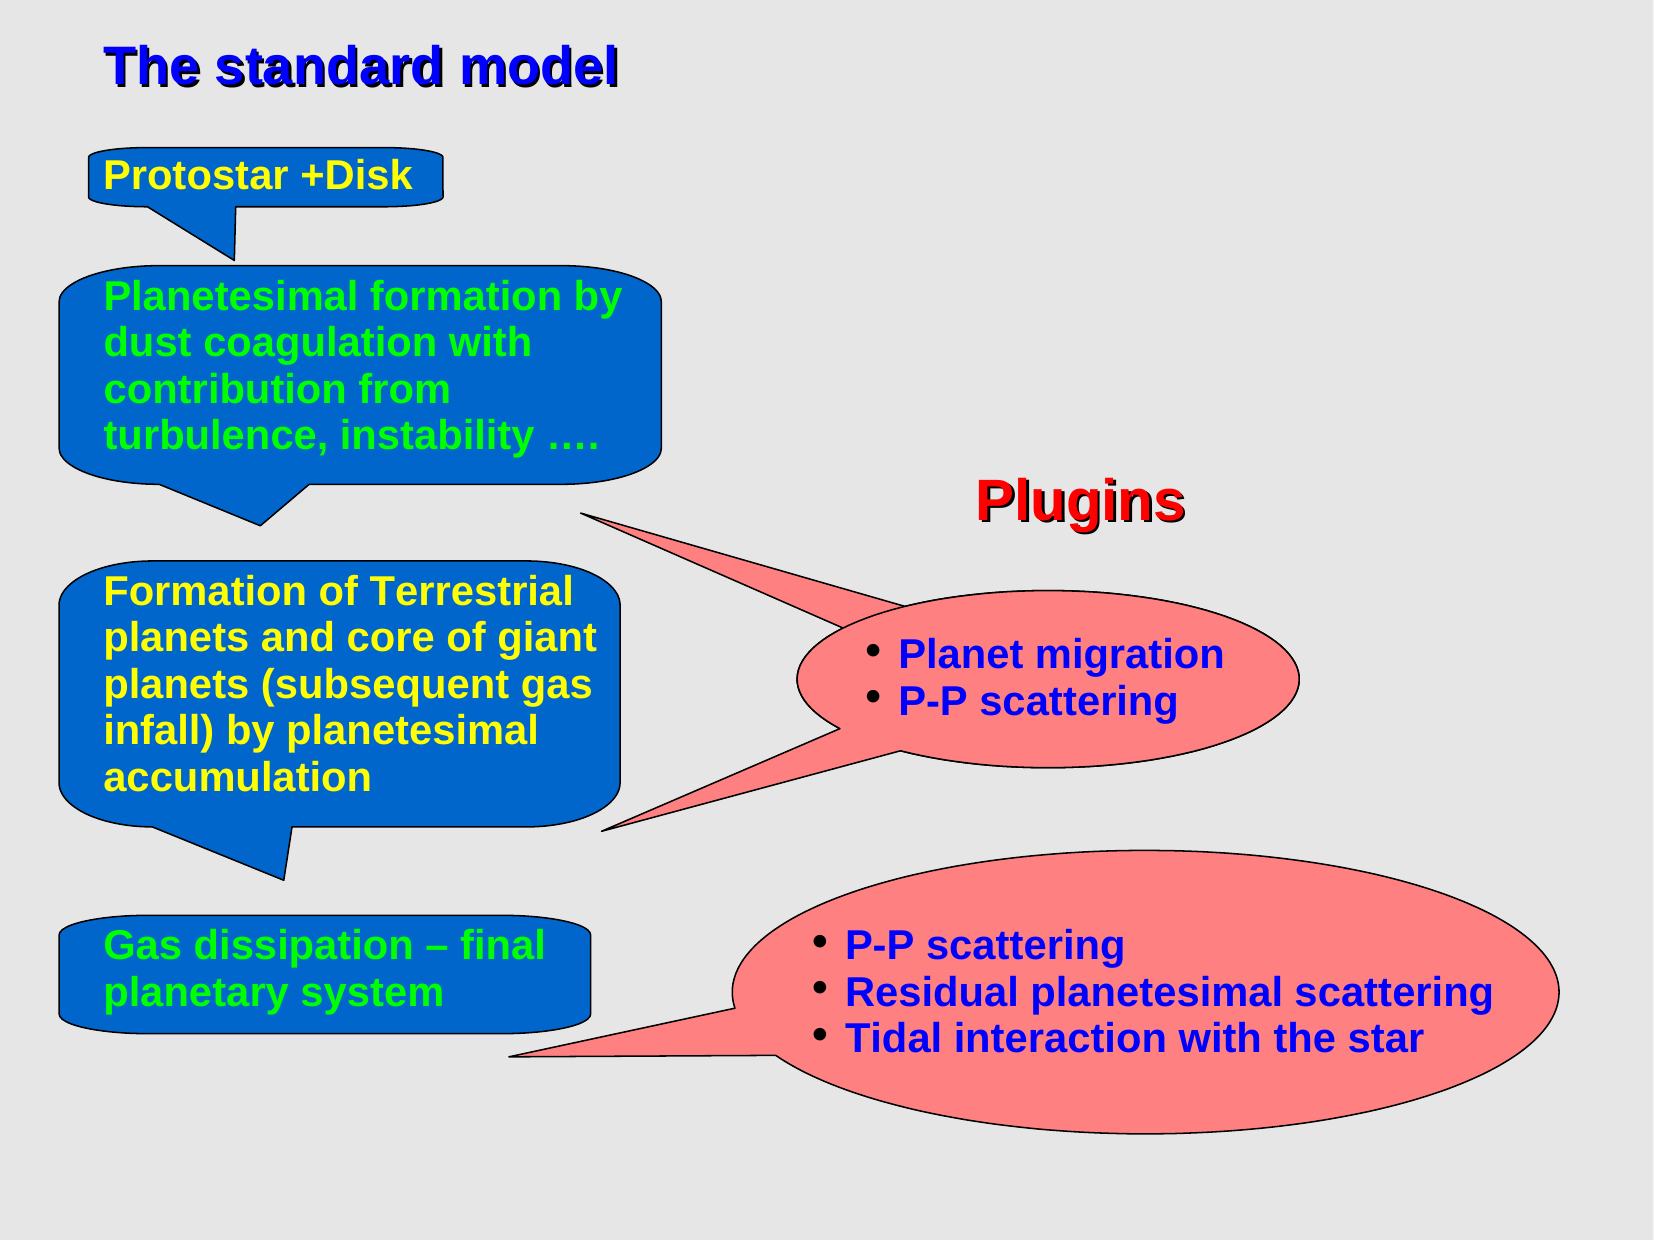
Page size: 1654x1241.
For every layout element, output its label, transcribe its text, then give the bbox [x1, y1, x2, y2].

text_box Formation of Terrestrial planets and core of giant planets (subsequent gas infall) by planetesimal accumulation [88, 560, 680, 762]
text_box Plugins [1079, 496, 1090, 514]
text_box [59, 573, 621, 881]
text_box [59, 920, 579, 1034]
text_box P-P scattering Residual planetesimal scattering Tidal interaction with the star [797, 915, 1548, 1070]
text_box [580, 513, 1248, 832]
text_box [168, 431, 177, 445]
text_box Plugins [944, 460, 1506, 532]
text_box Planet migration P-P scattering [850, 624, 1471, 733]
text_box [798, 850, 1493, 915]
text_box Gas dissipation – final planetary system [88, 915, 591, 1024]
text_box The standard model [88, 29, 680, 105]
text_box [59, 276, 662, 526]
text_box [147, 207, 236, 261]
text_box [1548, 959, 1560, 1025]
text_box [800, 1070, 1492, 1134]
text_box Planetesimal formation by dust coagulation with contribution from turbulence, instability …. [88, 265, 686, 420]
text_box Protostar +Disk [88, 145, 650, 207]
text_box [508, 915, 797, 1069]
text_box [446, 431, 455, 445]
